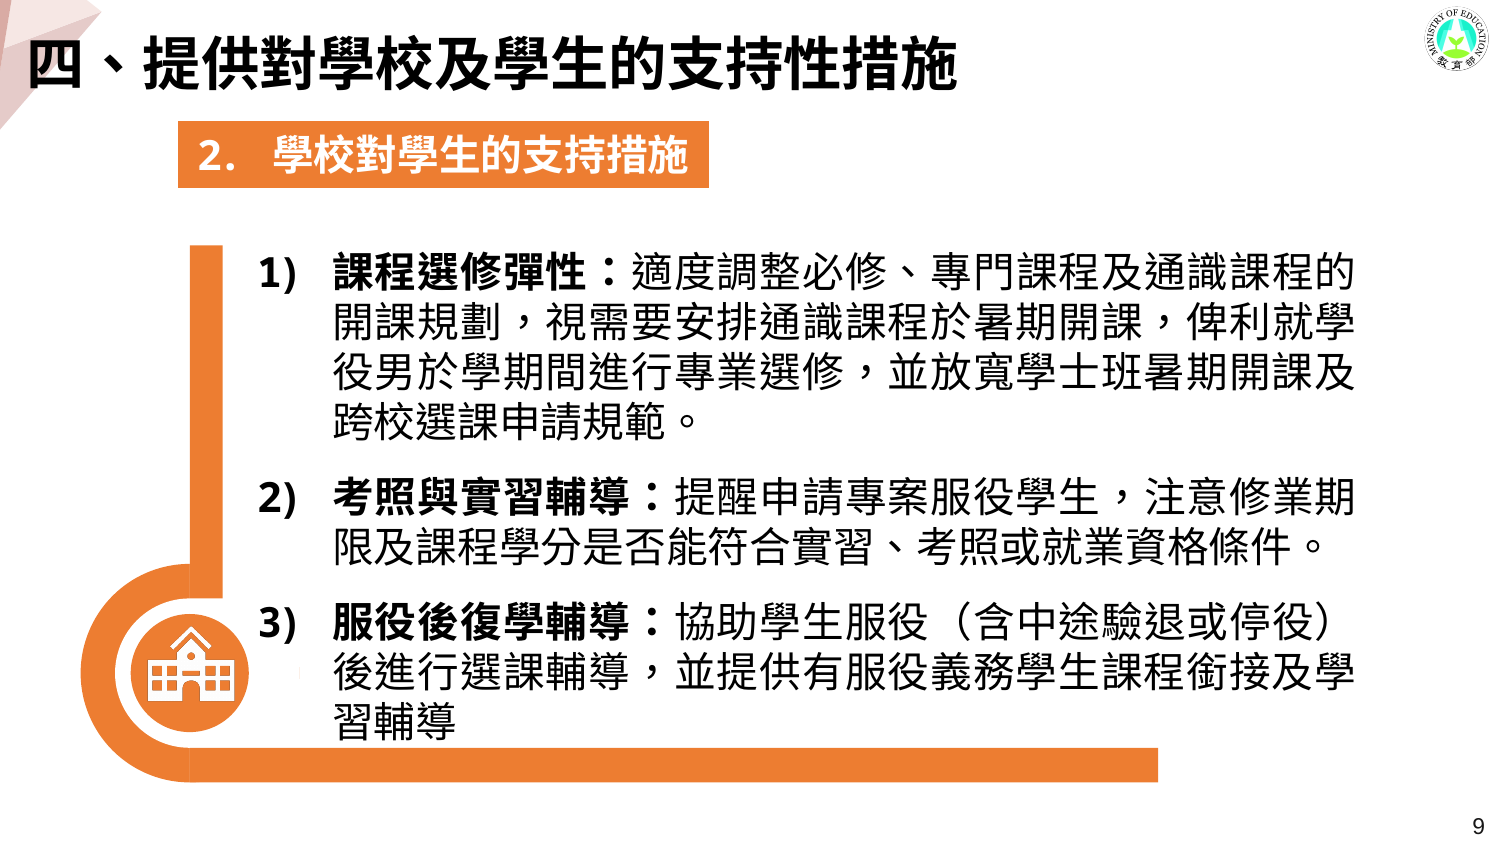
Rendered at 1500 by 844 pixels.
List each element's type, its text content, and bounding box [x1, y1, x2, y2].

title 四、提供對學校及學生的支持性措施 [11, 16, 1470, 115]
text_box [0, 0, 102, 130]
text_box [80, 245, 1159, 783]
picture [133, 605, 249, 722]
picture [1434, 6, 1489, 68]
text_box 課程選修彈性：適度調整必修、專門課程及通識課程的開課規劃，視需要安排通識課程於暑期開課，俾利就學役男於學期間進行專業選修，並放寬學士班暑期開課及跨校選課申請規範。 考照與實習輔導：提醒申請專案服役學生，注意修業期限及課程學分是否能符合實習、考照或就業資格條件。 服役後復學輔導：協助學生服役（含中途驗退或停役）後進行選課輔導，並提供有服役義務學生課程銜接及學習輔導 [242, 237, 1372, 753]
text_box 學校對學生的支持措施 [178, 121, 708, 187]
